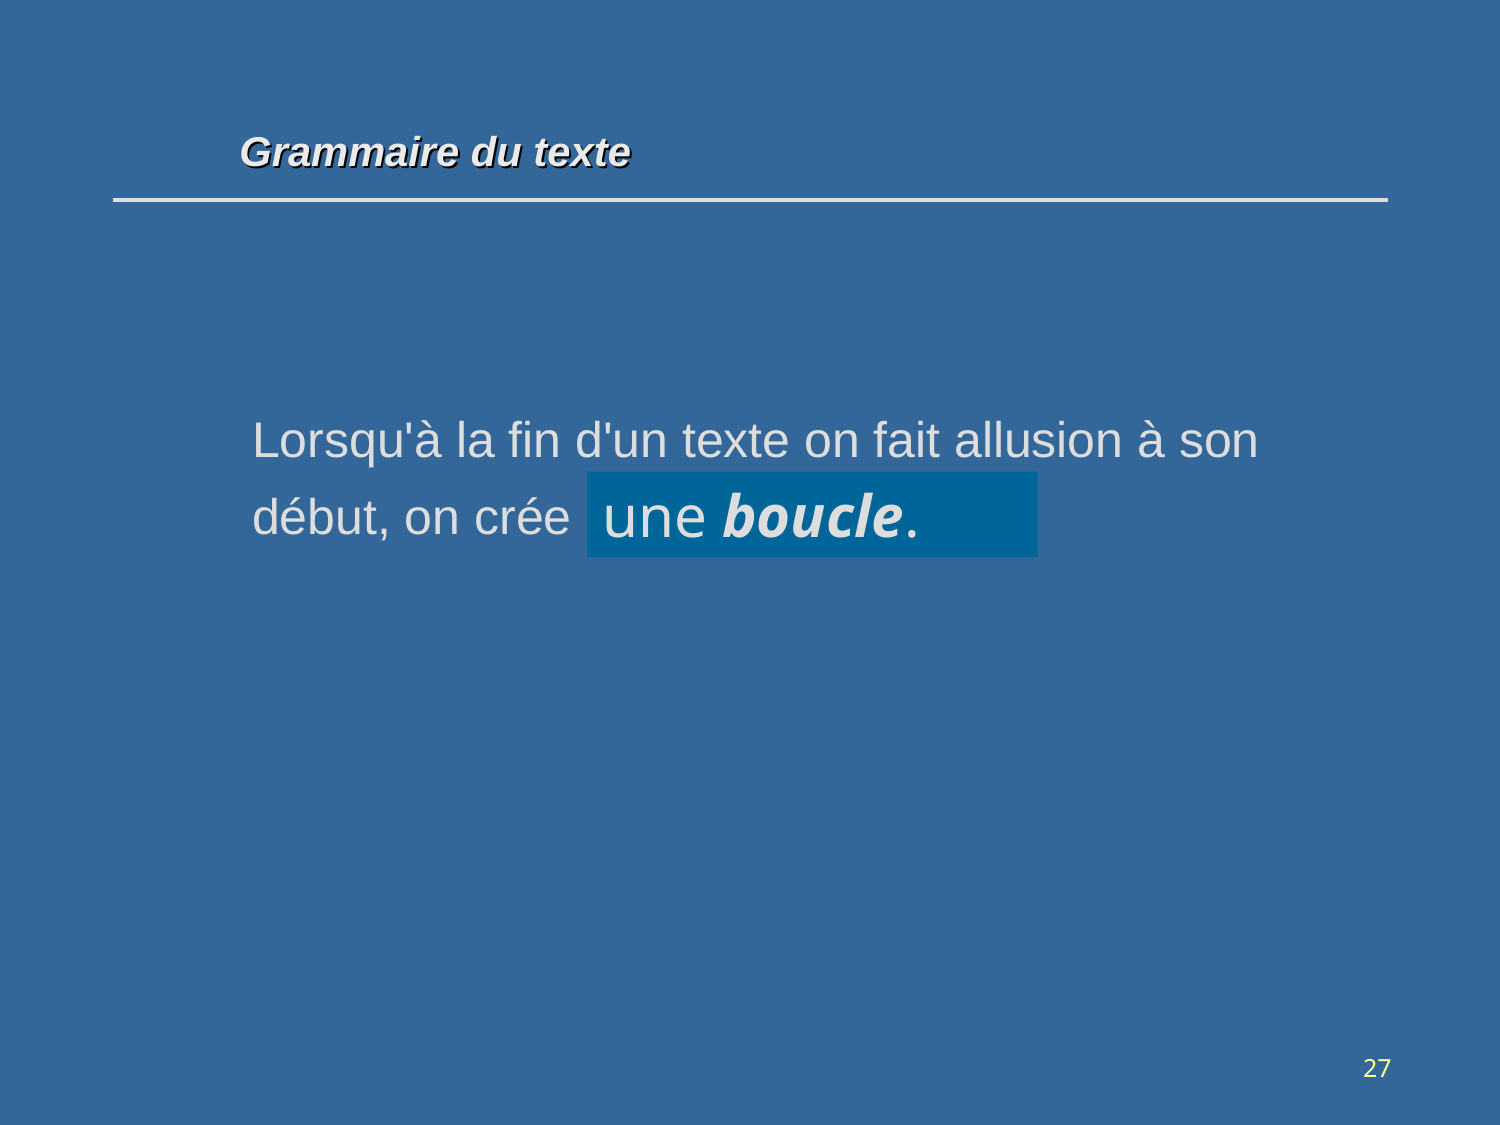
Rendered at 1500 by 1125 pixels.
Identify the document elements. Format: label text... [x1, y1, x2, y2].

text_box Grammaire du texte [224, 116, 647, 183]
text_box une boucle. [587, 471, 1038, 558]
text_box Lorsqu'à la fin d'un texte on fait allusion à son début, on crée ... [237, 399, 1375, 556]
